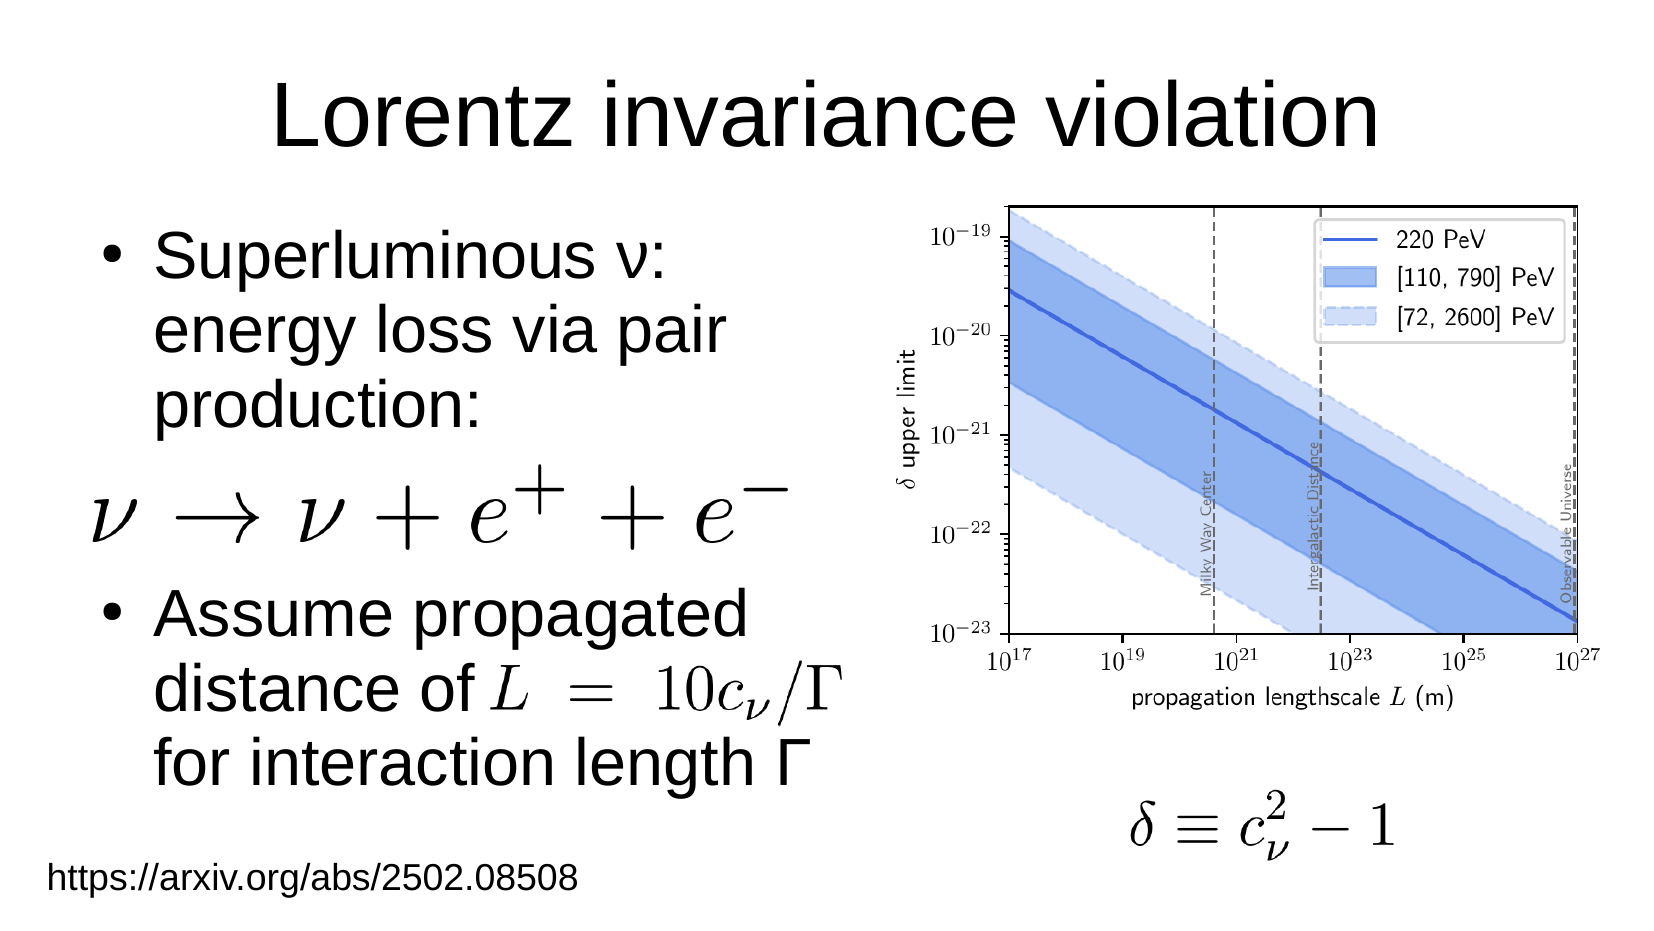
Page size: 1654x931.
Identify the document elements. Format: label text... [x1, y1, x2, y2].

picture [483, 655, 849, 731]
text_box https://arxiv.org/abs/2502.08508 [31, 848, 745, 906]
list Superluminous ν: energy loss via pair production: Assume propagated distance of for interaction length Γ [82, 217, 826, 863]
picture [1125, 787, 1399, 863]
picture [82, 453, 803, 563]
picture [884, 192, 1613, 731]
title Lorentz invariance violation [82, 37, 1571, 193]
